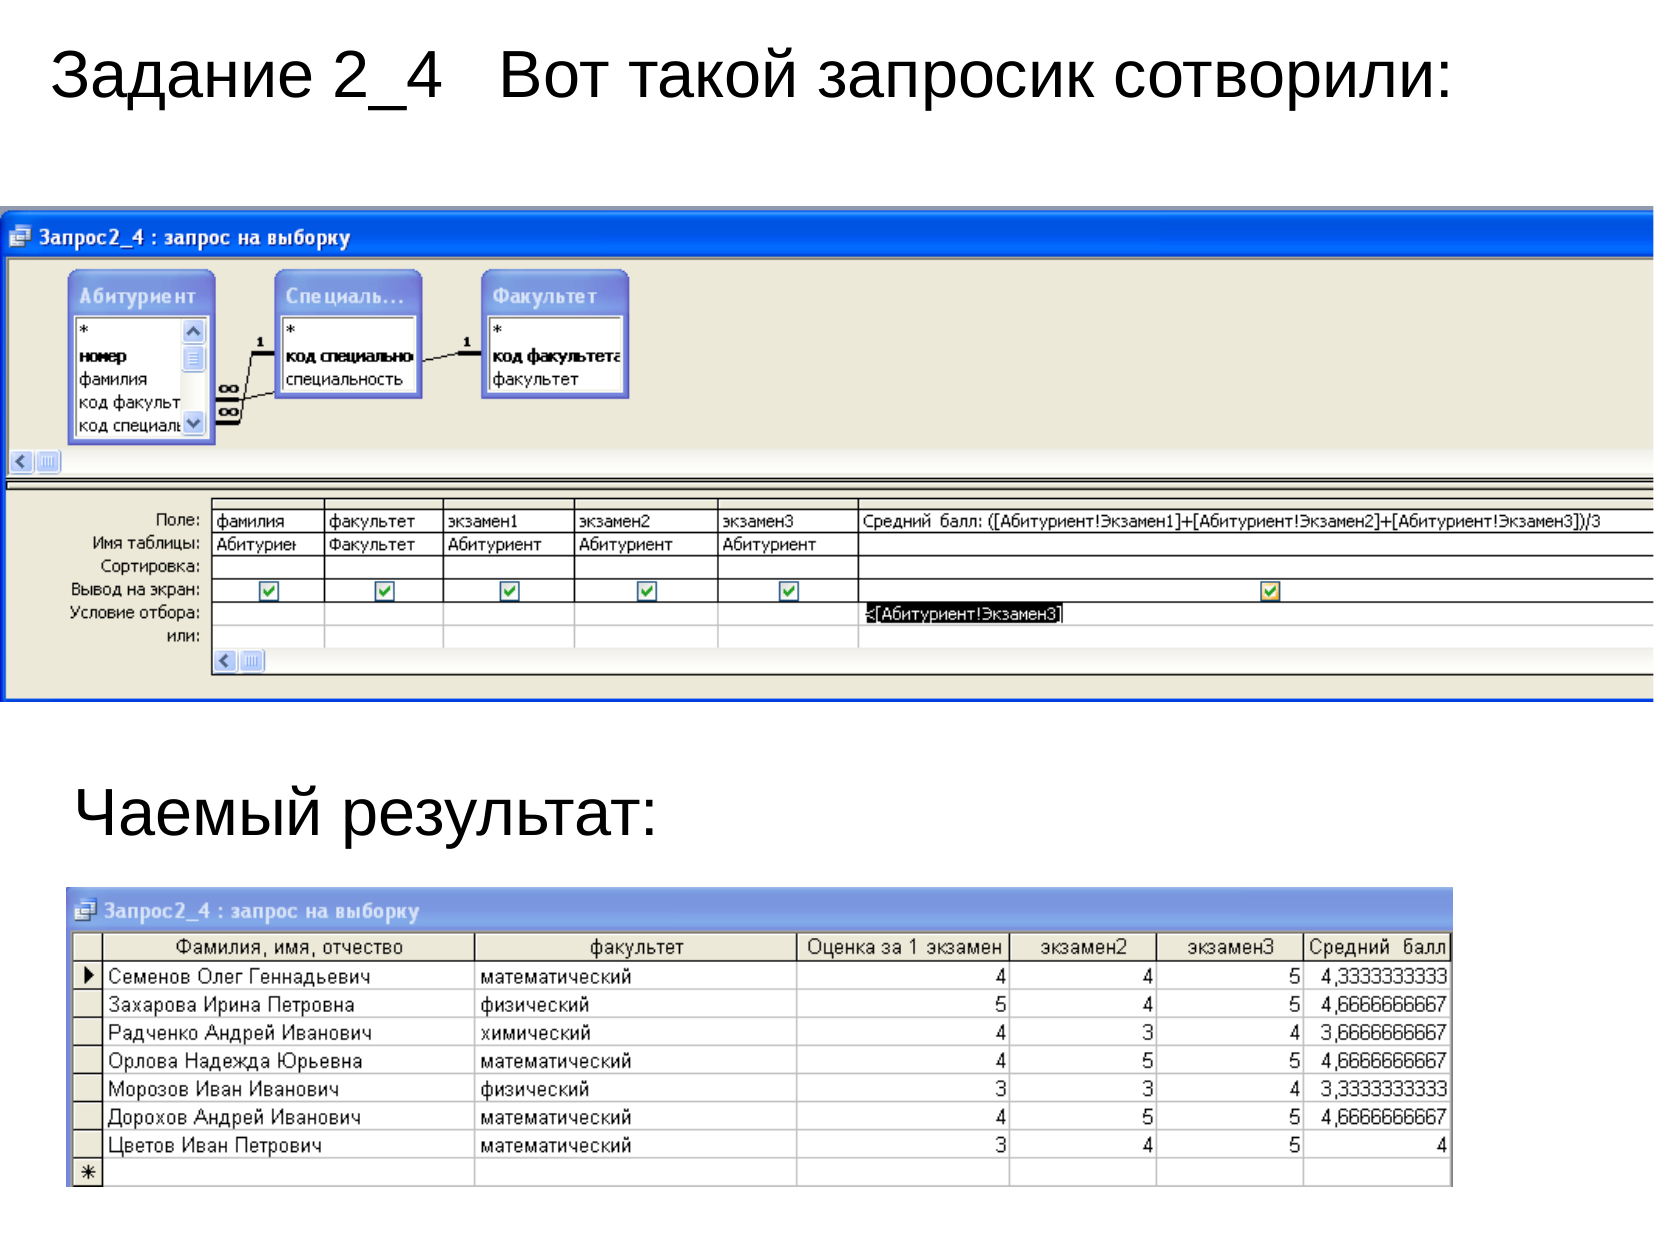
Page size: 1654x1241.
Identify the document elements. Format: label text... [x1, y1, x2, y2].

picture [0, 206, 1654, 703]
text_box Задание 2_4 Вот такой запросик сотворили: [35, 29, 1625, 120]
text_box Чаемый результат: [59, 767, 1388, 858]
picture [66, 887, 1453, 1188]
